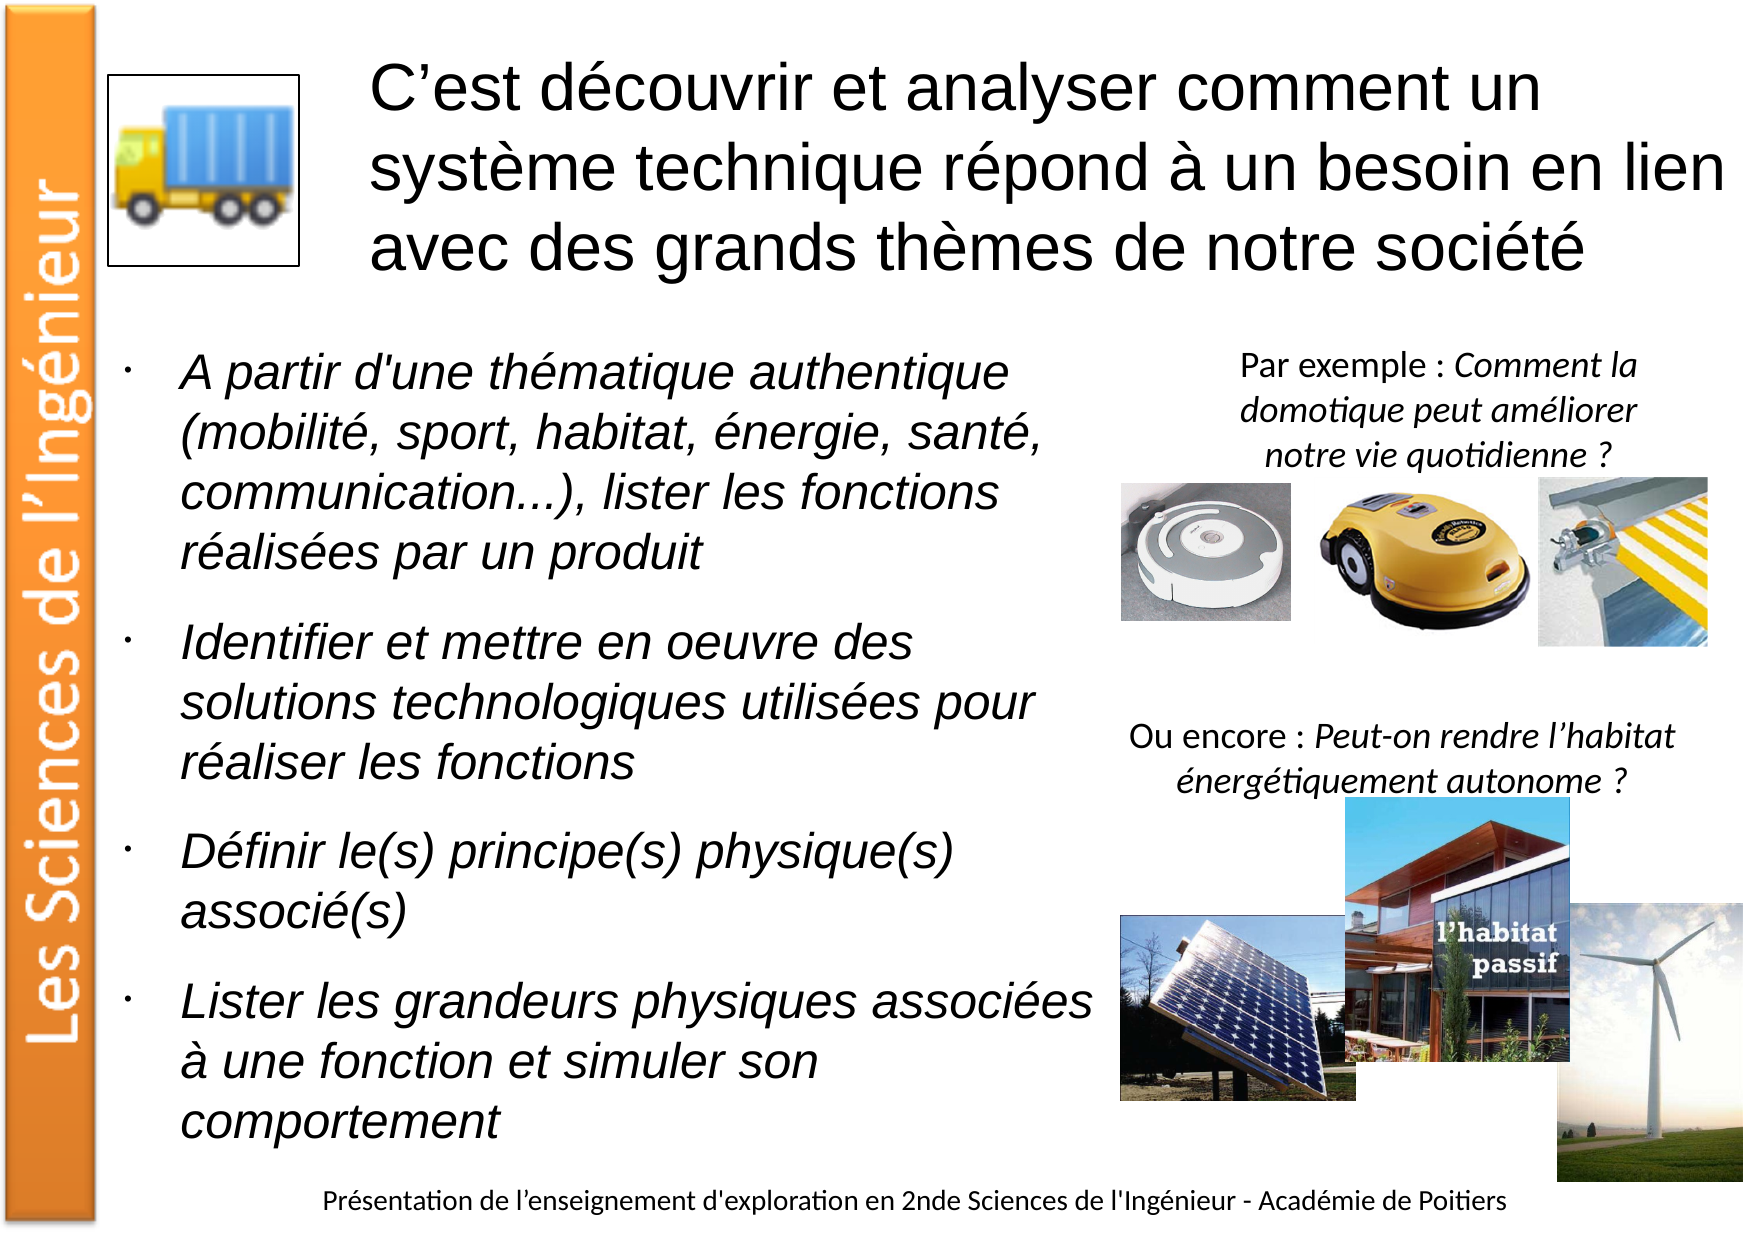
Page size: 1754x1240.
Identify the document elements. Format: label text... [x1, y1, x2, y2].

picture [0, 0, 110, 1235]
picture [109, 76, 299, 266]
text_box Ou encore : Peut-on rendre l’habitat énergétiquement autonome ? [1092, 695, 1713, 809]
picture [1314, 477, 1534, 644]
title C’est découvrir et analyser comment un système technique répond à un besoin en lien avec des grands thèmes de notre société [354, 29, 1754, 292]
picture [1538, 477, 1708, 647]
list A partir d'une thématique authentique (mobilité, sport, habitat, énergie, santé, communication...), lister les fonctions réalisées par un produit Identifier et mettre en oeuvre des solutions technologiques utilisées pour réaliser les fonctions Définir le(s) principe(s) physique(s) associé(s) Lister les grandeurs physiques associées à une fonction et simuler son comportement [109, 324, 1123, 1105]
picture [1120, 797, 1743, 1182]
text_box Présentation de l’enseignement d'exploration en 2nde Sciences de l'Ingénieur - Académie de Poitiers [147, 1173, 1684, 1240]
text_box Par exemple : Comment la domotique peut améliorer notre vie quotidienne ? [1207, 324, 1671, 483]
picture [1121, 483, 1291, 621]
